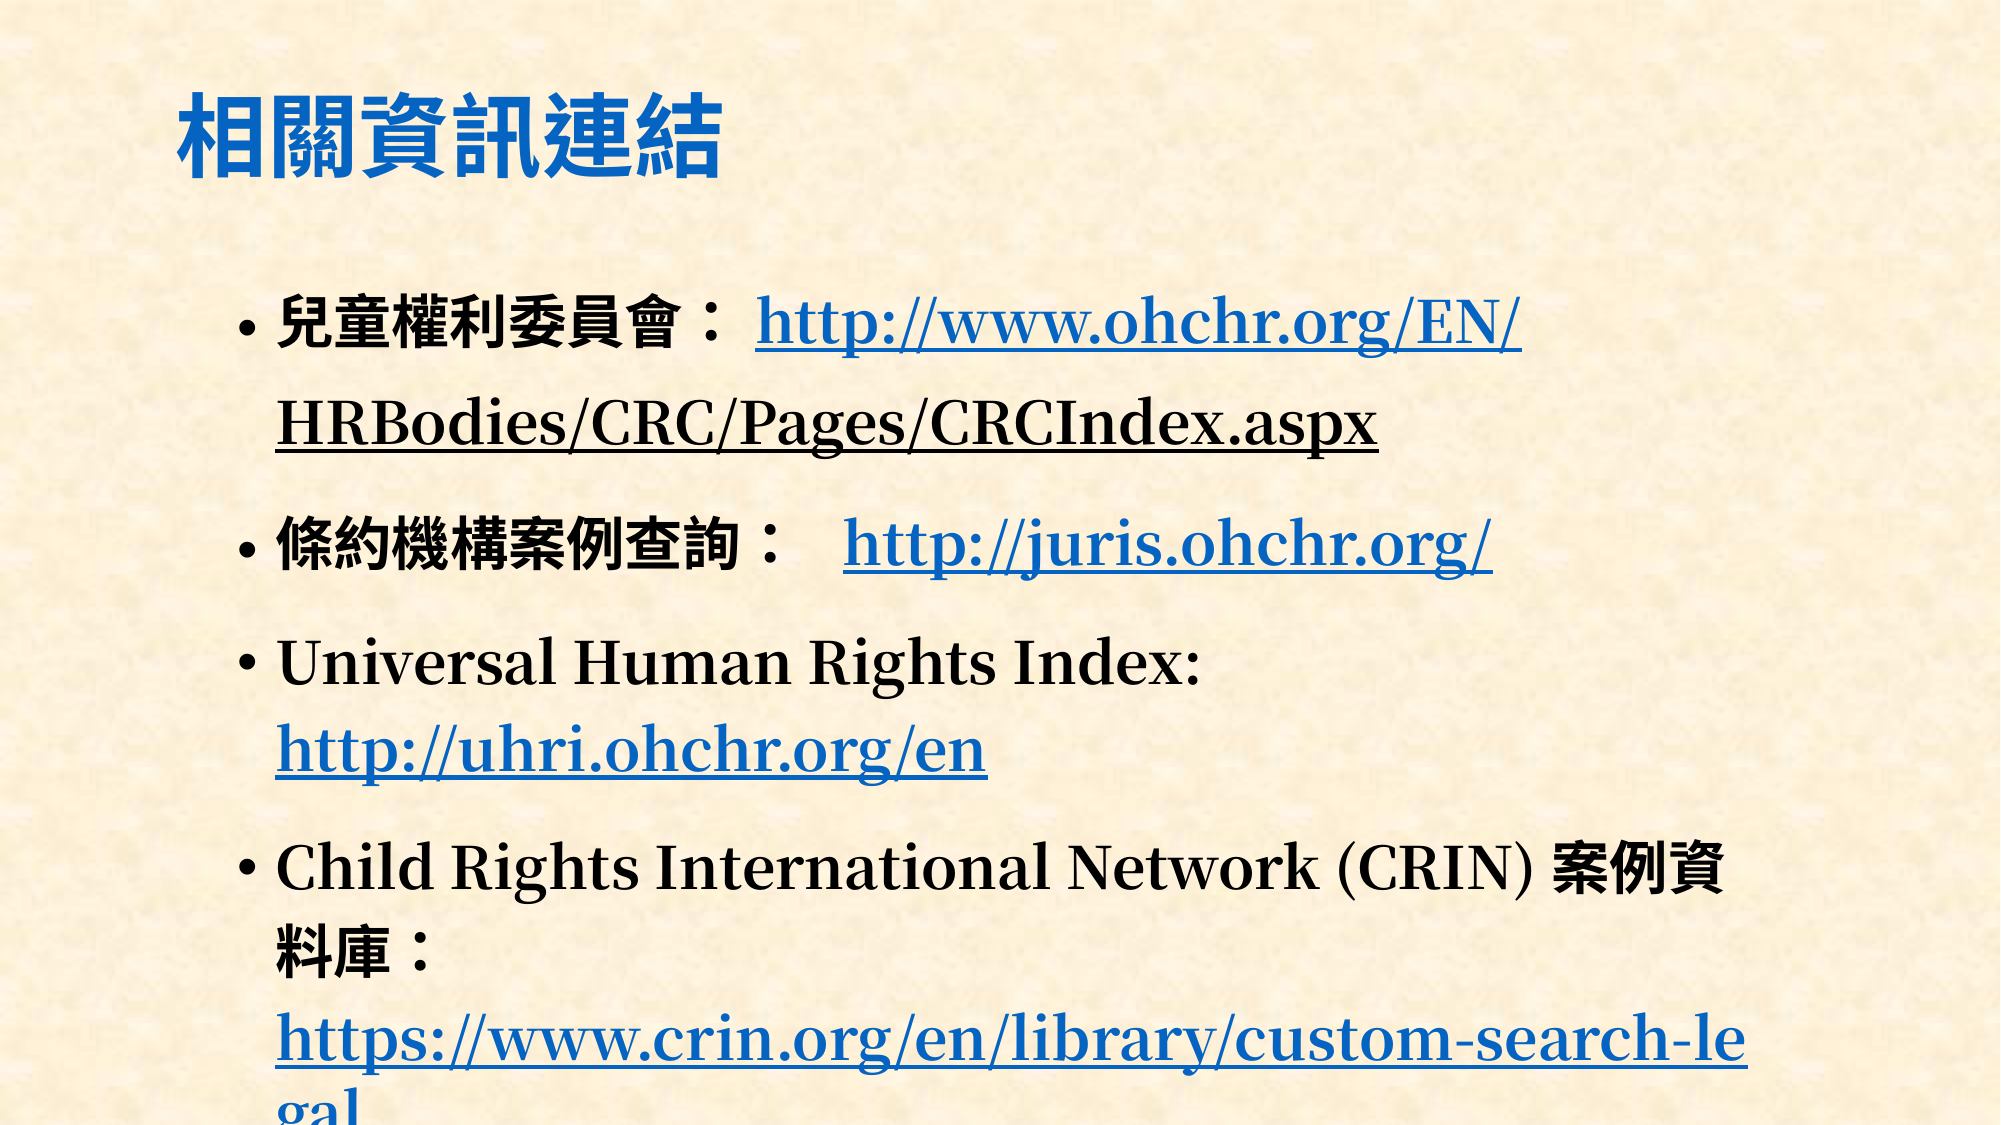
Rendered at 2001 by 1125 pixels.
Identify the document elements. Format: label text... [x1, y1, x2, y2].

picture [285, 1105, 297, 1122]
list 兒童權利委員會：http://www.ohchr.org/EN/HRBodies/CRC/Pages/CRCIndex.aspx 條約機構案例查詢： http://juris.ohchr.org/ Universal Human Rights Index: http://uhri.ohchr.org/en Child Rights International Network (CRIN)案例資料庫：https://www.crin.org/en/library/custom-search-legal 其他相關機制及組織網站 [222, 261, 1785, 1062]
title 相關資訊連結 [160, 31, 1886, 250]
picture [318, 1118, 329, 1125]
picture [0, 0, 2001, 1125]
